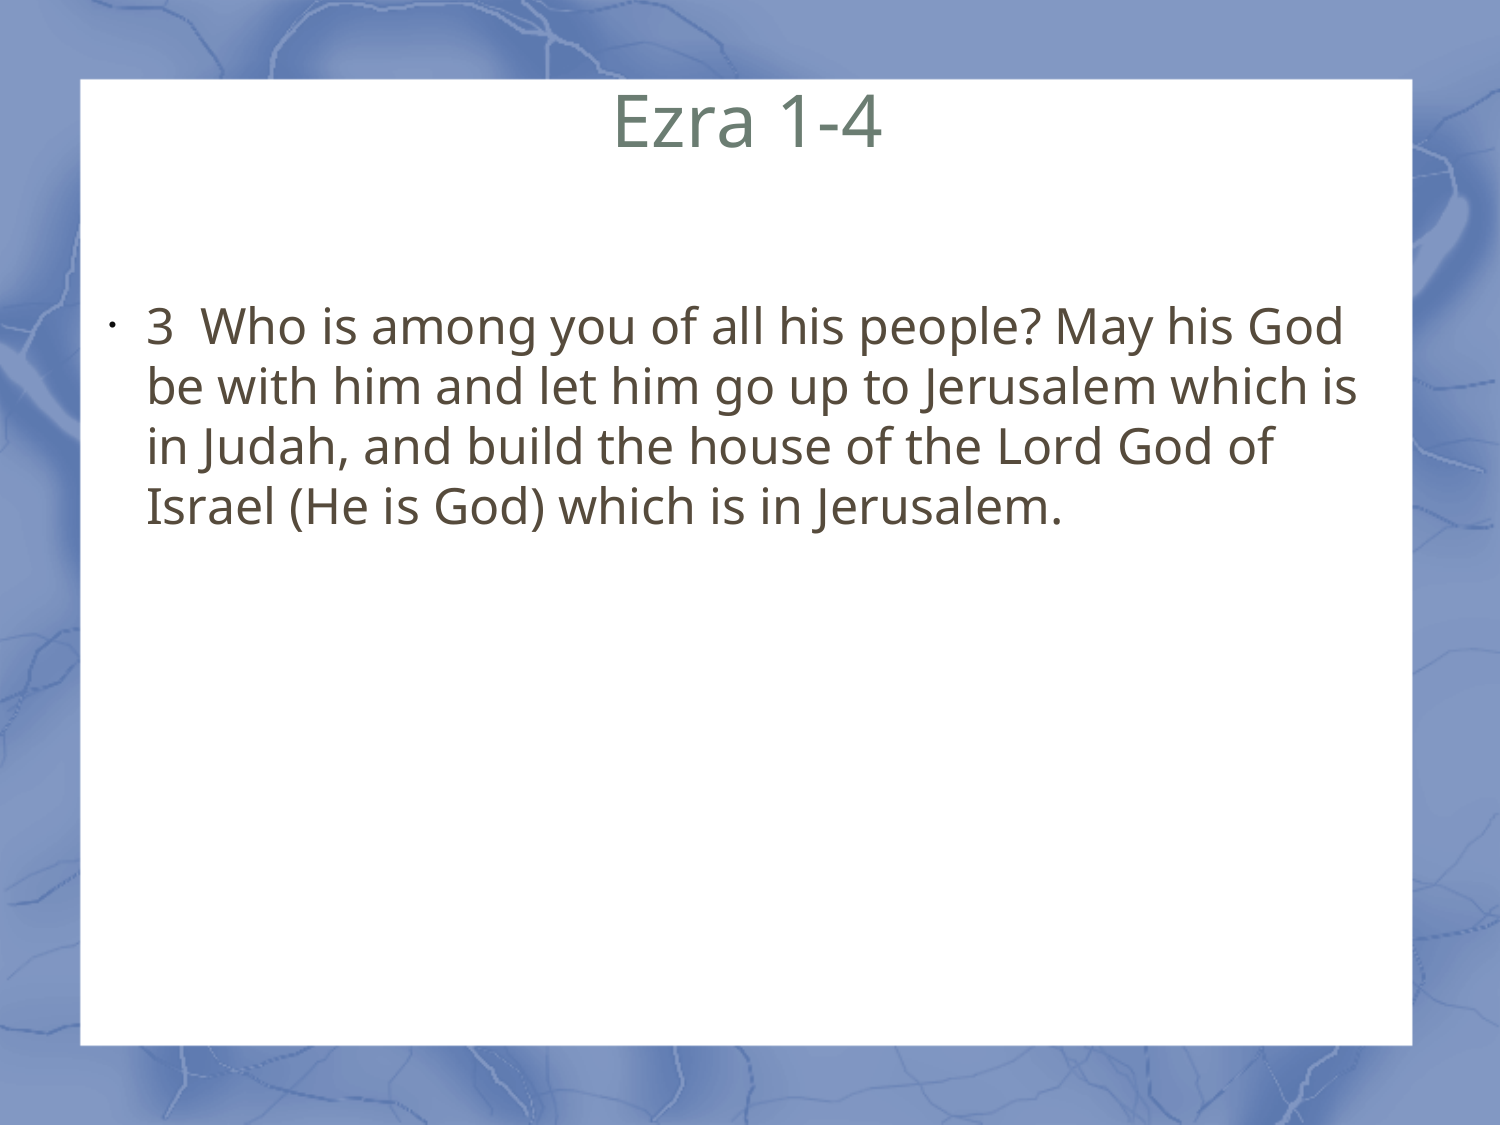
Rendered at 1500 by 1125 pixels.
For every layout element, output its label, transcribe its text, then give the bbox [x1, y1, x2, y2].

title Ezra 1-4 [69, 66, 1425, 238]
list 3 Who is among you of all his people? May his God be with him and let him go up to Jerusalem which is in Judah, and build the house of the Lord God of Israel (He is God) which is in Jerusalem. [75, 287, 1425, 1005]
picture [0, 0, 1500, 1125]
